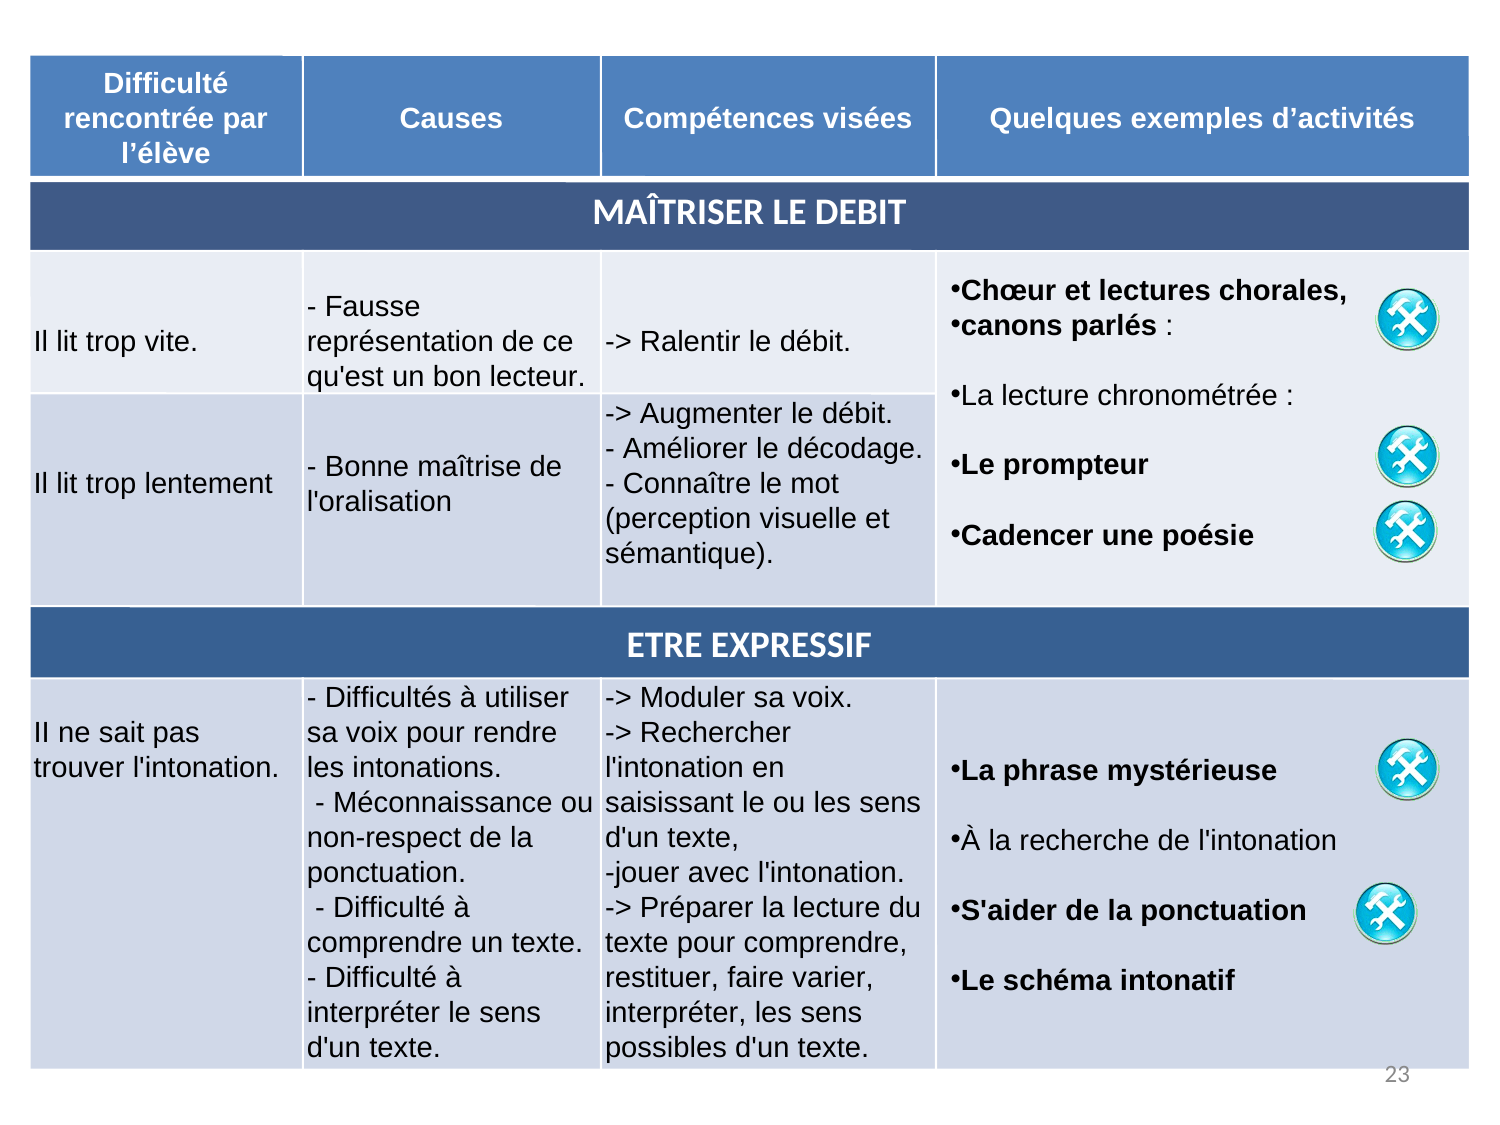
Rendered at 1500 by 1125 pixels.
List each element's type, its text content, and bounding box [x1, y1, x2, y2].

picture [1374, 424, 1440, 489]
text_box Il lit trop vite. [31, 252, 301, 392]
text_box -> Moduler sa voix. -> Rechercher l'intonation en saisissant le ou les sens d'un texte, -jouer avec l'intonation. -> Préparer la lecture du texte pour comprendre, restituer, faire varier, interpréter, les sens possibles d'un texte. [602, 680, 934, 1068]
picture [1352, 881, 1418, 946]
text_box Compétences visées [602, 56, 934, 176]
text_box ETRE EXPRESSIF [31, 608, 1468, 677]
text_box II ne sait pas trouver l'intonation. [31, 680, 301, 1068]
text_box Causes [304, 56, 599, 175]
text_box -> Ralentir le débit. [602, 253, 934, 392]
picture [1374, 287, 1440, 352]
text_box MAÎTRISER LE DEBIT [31, 183, 1468, 250]
text_box Chœur et lectures chorales, canons parlés : La lecture chronométrée : Le prompteur Cadencer une poésie [937, 253, 1468, 605]
text_box - Fausse représentation de ce qu'est un bon lecteur. [304, 252, 599, 392]
text_box -> Augmenter le débit. - Améliorer le décodage. - Connaître le mot (perception visuelle et sémantique). [602, 395, 934, 605]
text_box <numéro> [1074, 1042, 1426, 1103]
text_box La phrase mystérieuse À la recherche de l'intonation S'aider de la ponctuation Le schéma intonatif [937, 680, 1468, 1068]
text_box Quelques exemples d’activités [937, 56, 1468, 176]
picture [1372, 499, 1438, 564]
text_box Difficulté rencontrée par l’élève [31, 56, 301, 175]
text_box Il lit trop lentement [31, 395, 301, 605]
picture [1374, 737, 1440, 802]
text_box - Bonne maîtrise de l'oralisation [304, 395, 599, 605]
text_box - Difficultés à utiliser sa voix pour rendre les intonations. - Méconnaissance ou non-respect de la ponctuation. - Difficulté à comprendre un texte. - Difficulté à interpréter le sens d'un texte. [304, 680, 599, 1068]
